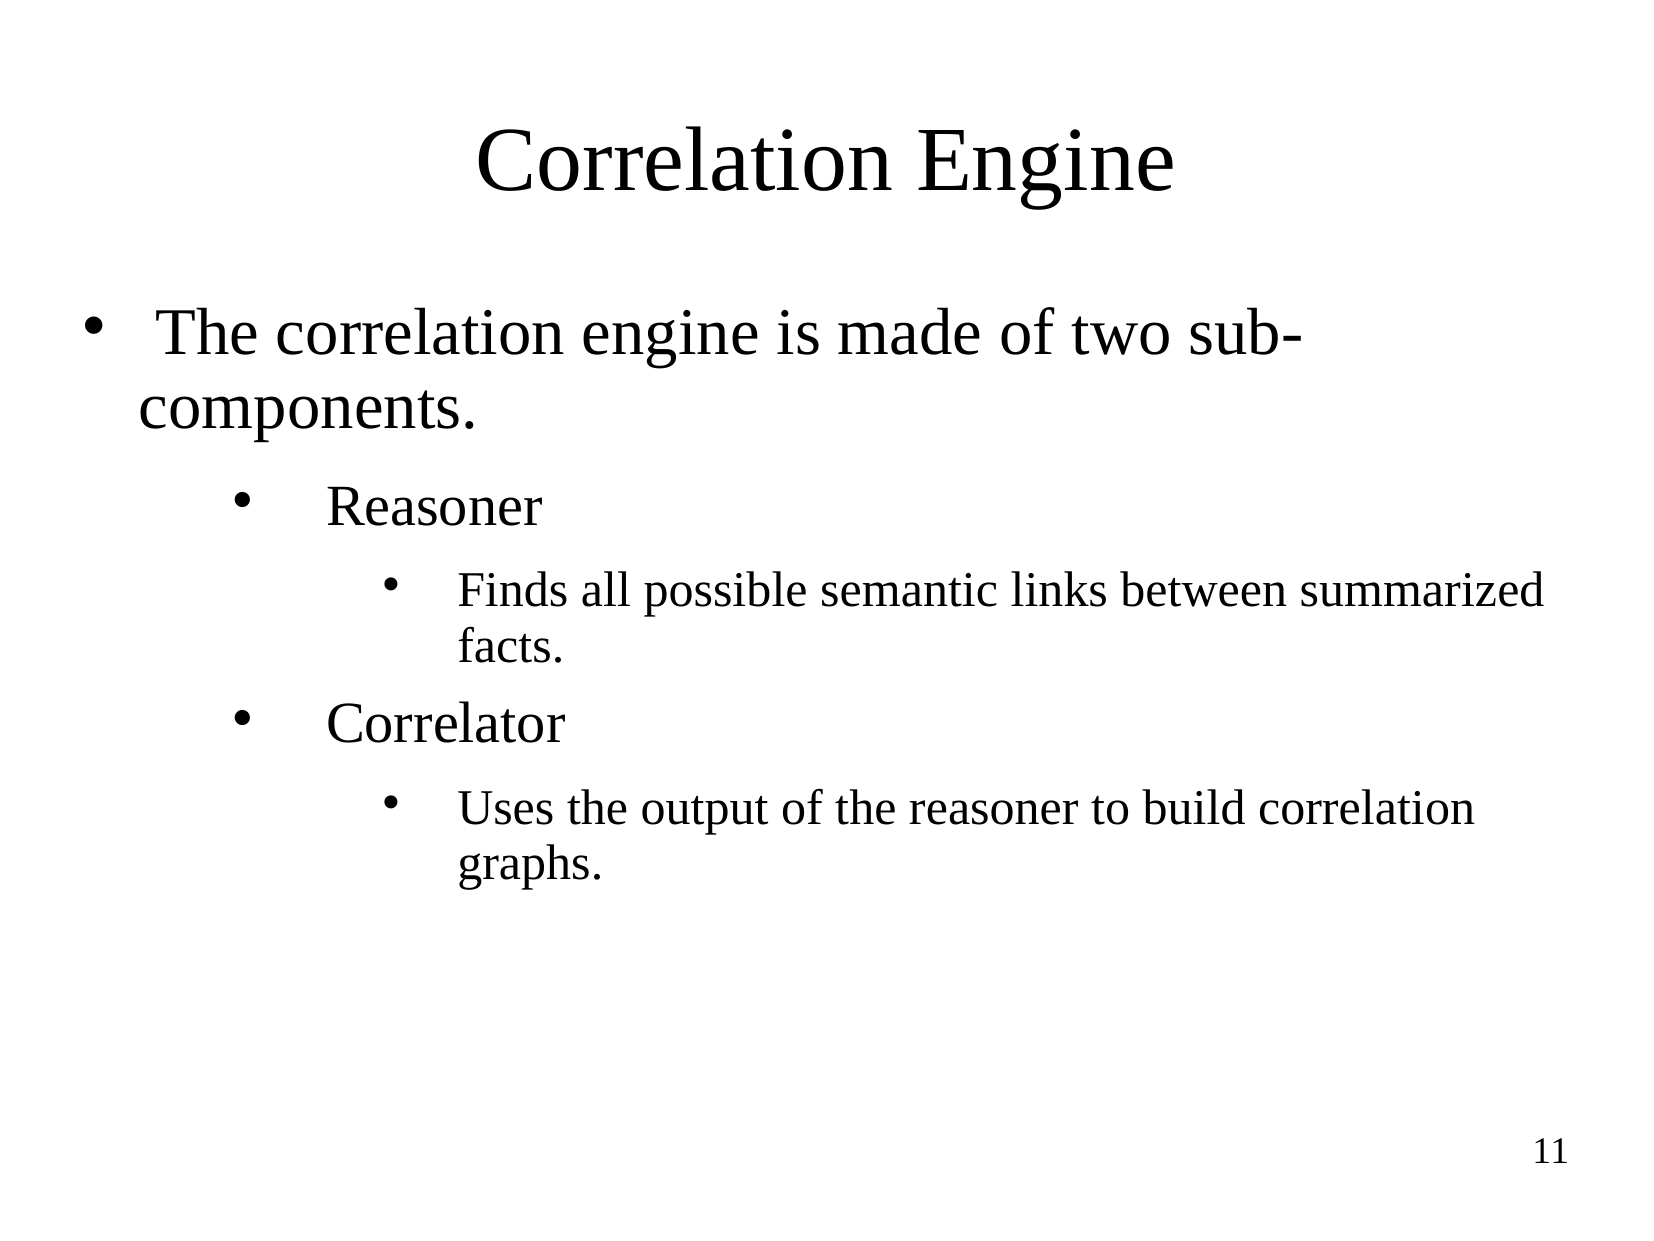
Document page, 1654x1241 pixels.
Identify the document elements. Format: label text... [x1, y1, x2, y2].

list The correlation engine is made of two sub-components. Reasoner Finds all possible semantic links between summarized facts. Correlator Uses the output of the reasoner to build correlation graphs. [82, 290, 1571, 1124]
title Correlation Engine [82, 64, 1571, 257]
